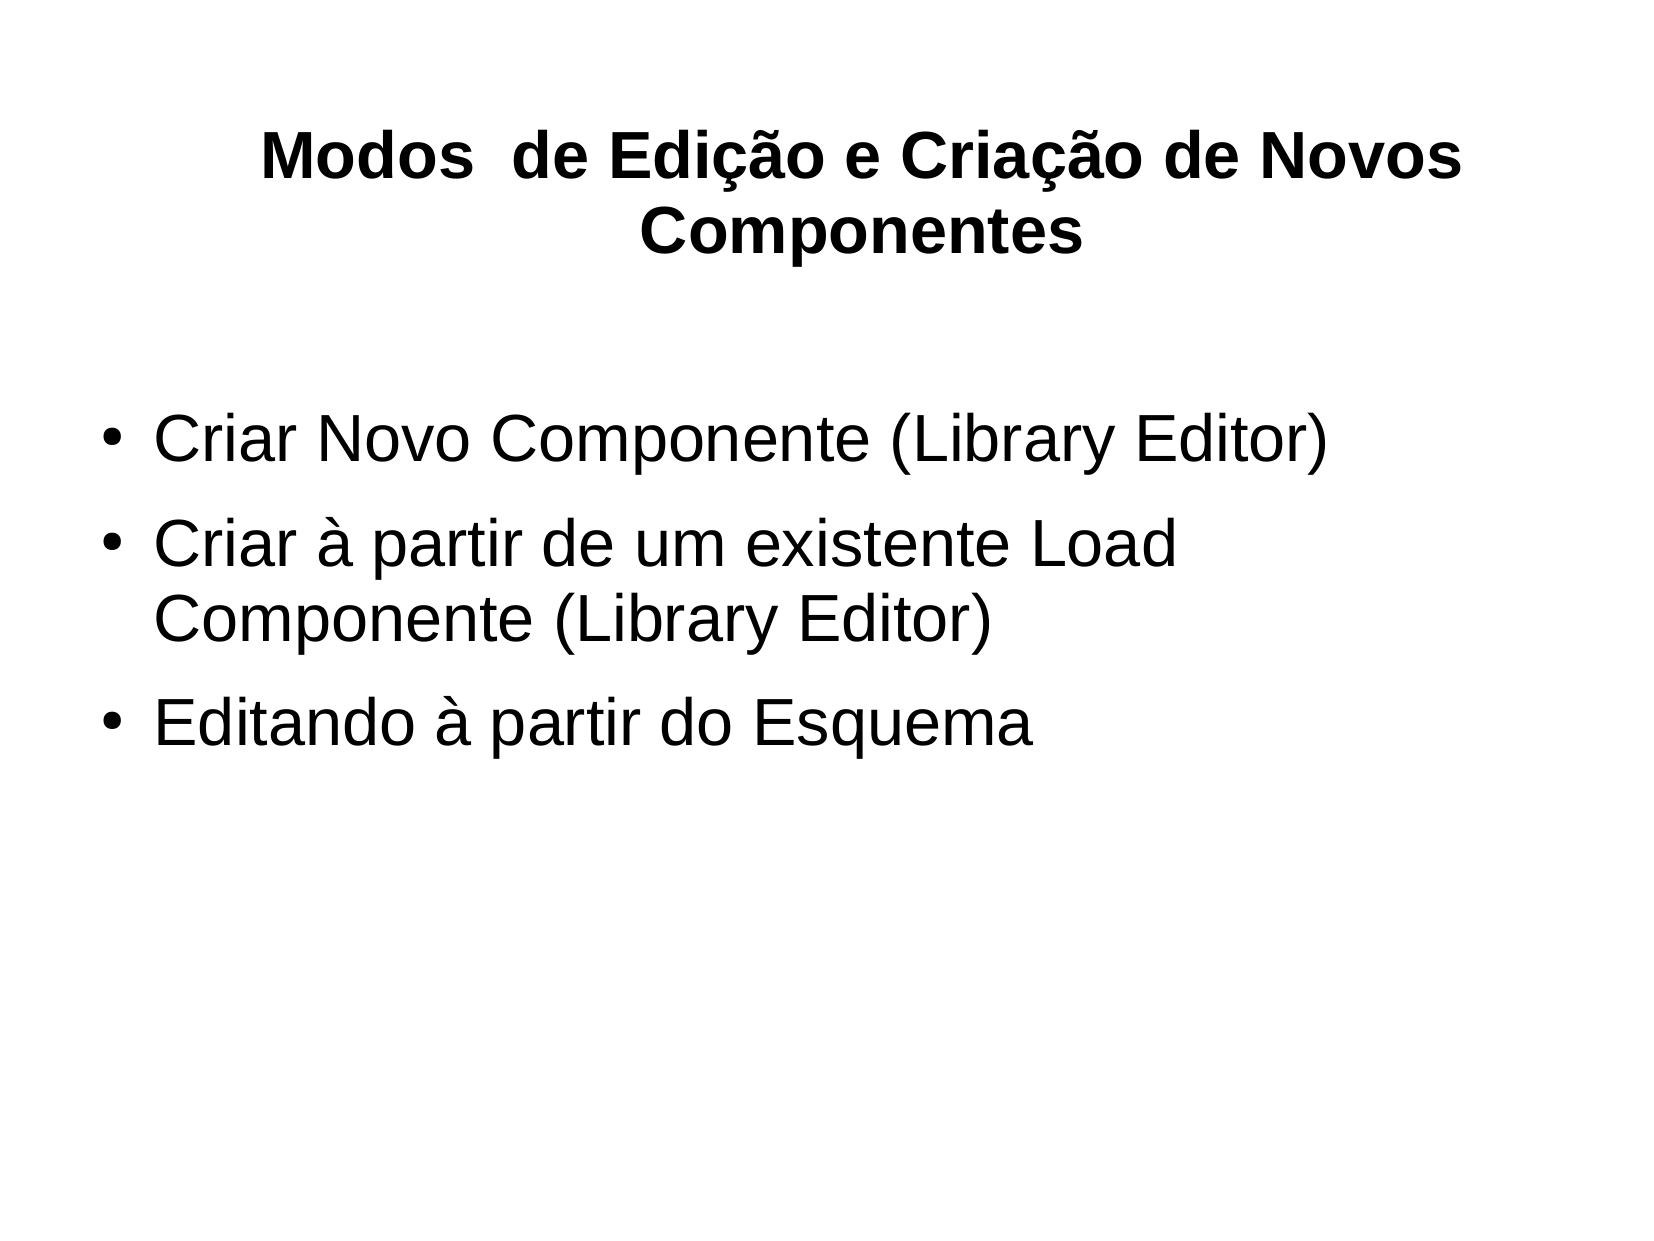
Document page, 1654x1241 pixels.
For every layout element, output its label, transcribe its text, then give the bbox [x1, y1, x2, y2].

list Modos de Edição e Criação de Novos Componentes Criar Novo Componente (Library Editor) Criar à partir de um existente Load Componente (Library Editor) Editando à partir do Esquema [82, 118, 1571, 1134]
